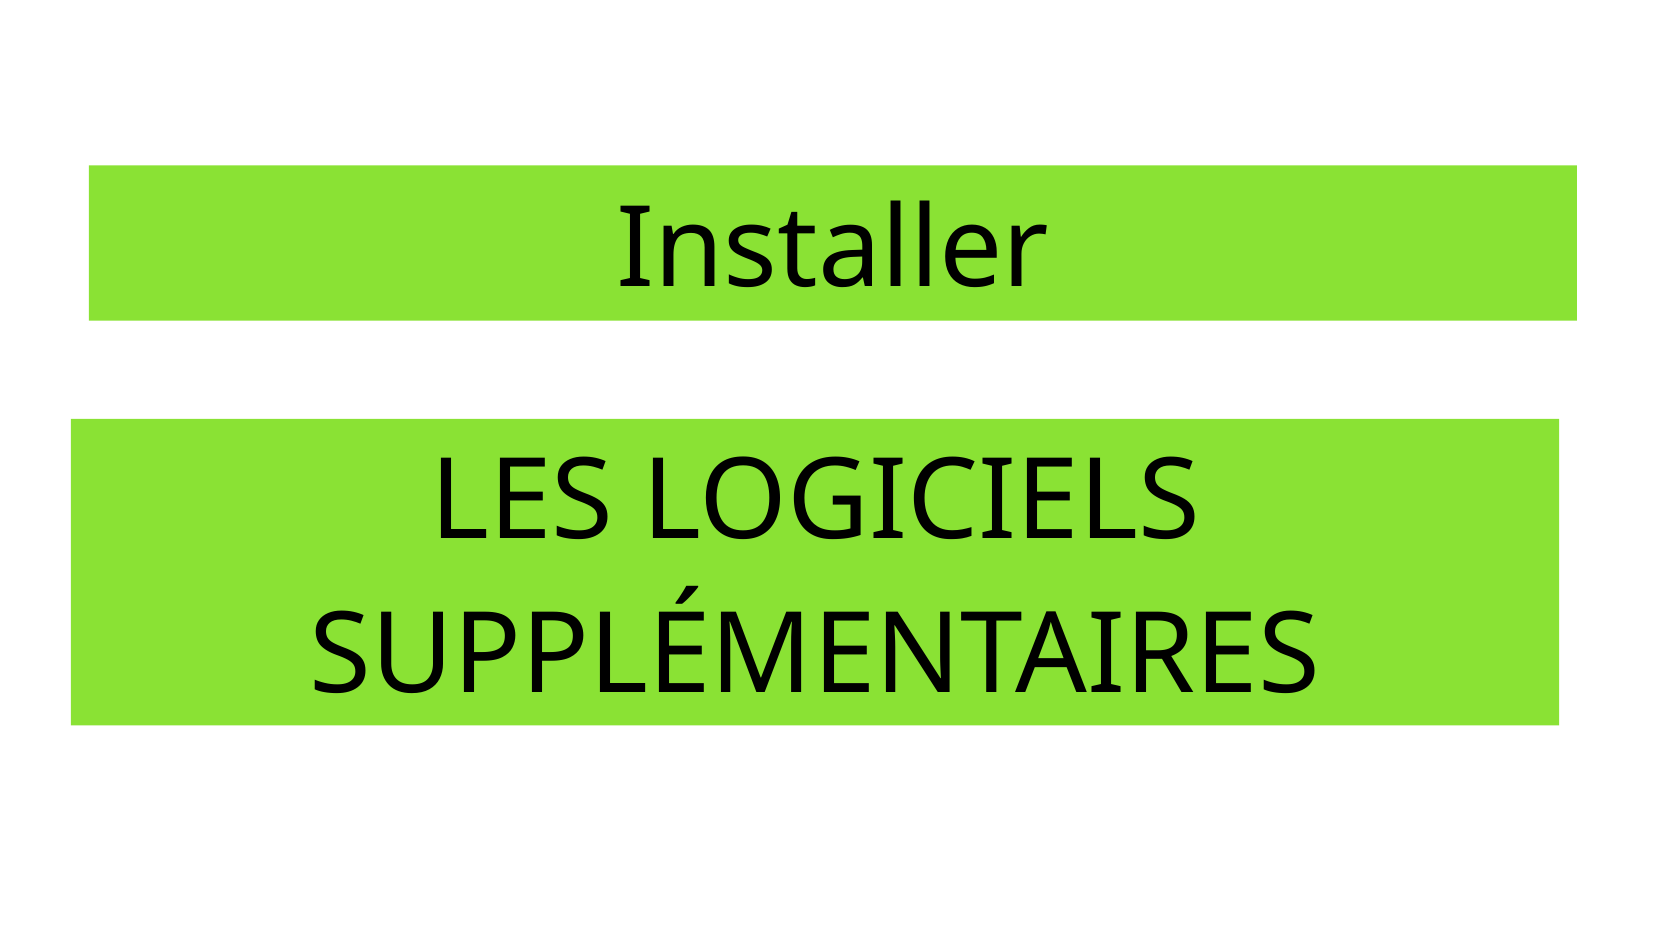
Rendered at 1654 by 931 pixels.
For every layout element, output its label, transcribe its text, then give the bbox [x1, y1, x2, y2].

title les LOGICIELS SUPPLÉMENTAIRES [70, 459, 1560, 685]
title Installer [88, 165, 1577, 321]
